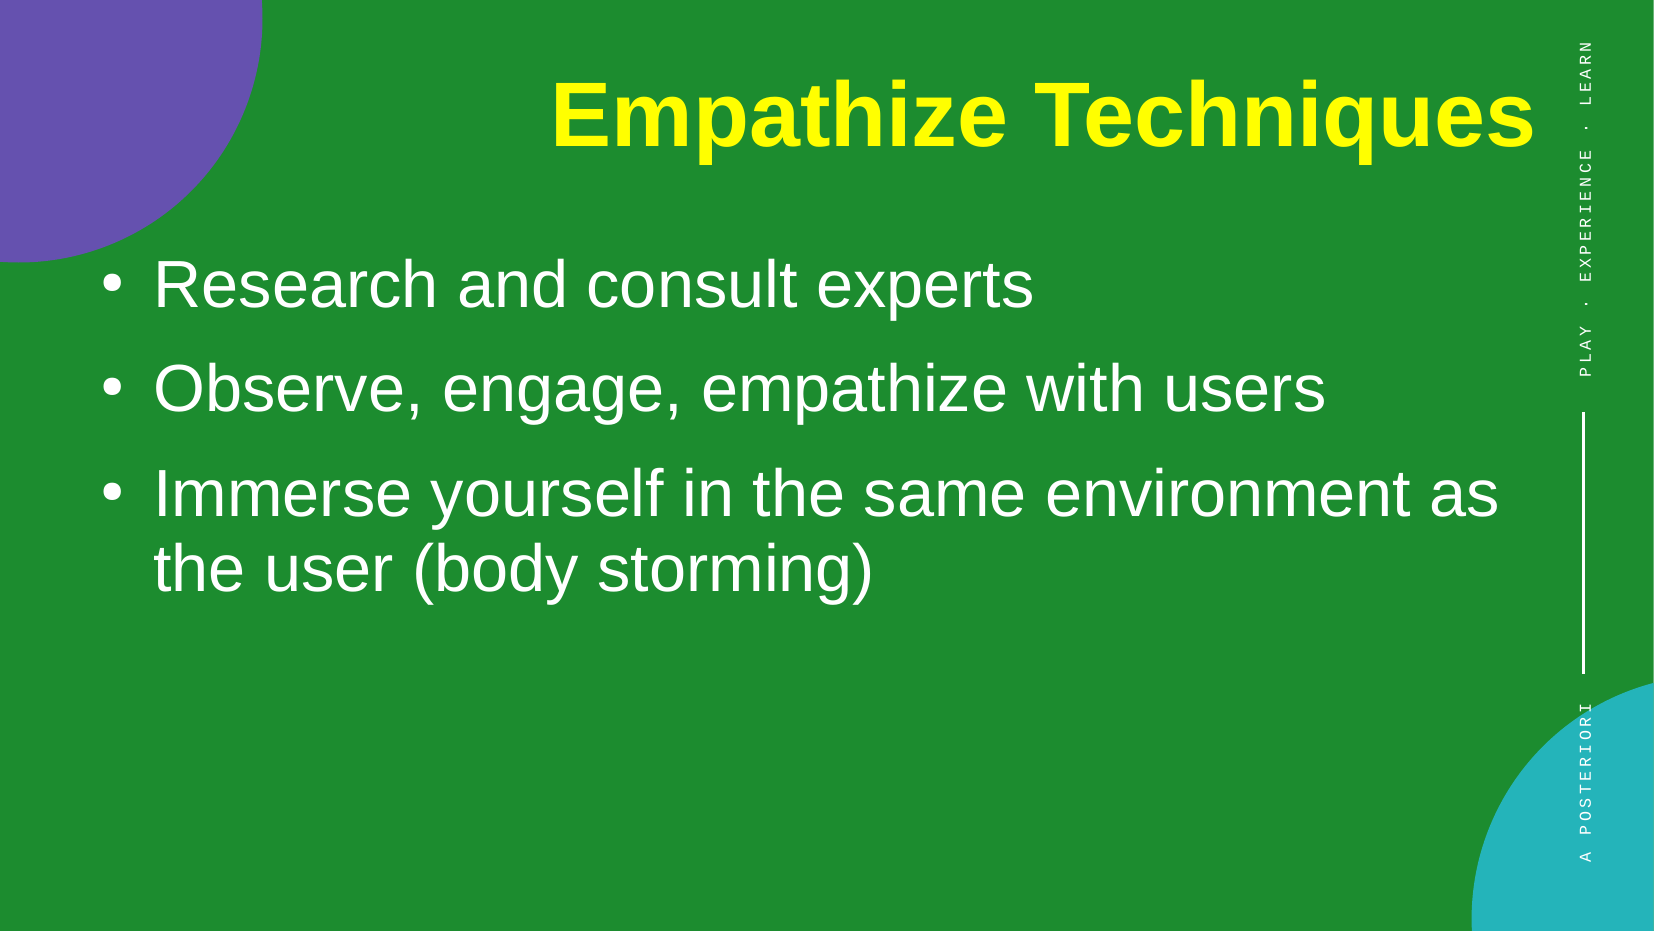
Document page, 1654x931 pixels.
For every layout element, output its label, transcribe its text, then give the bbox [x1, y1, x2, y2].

list Research and consult experts Observe, engage, empathize with users Immerse yourself in the same environment as the user (body storming) [82, 247, 1571, 787]
title Empathize Techniques [262, 37, 1538, 193]
